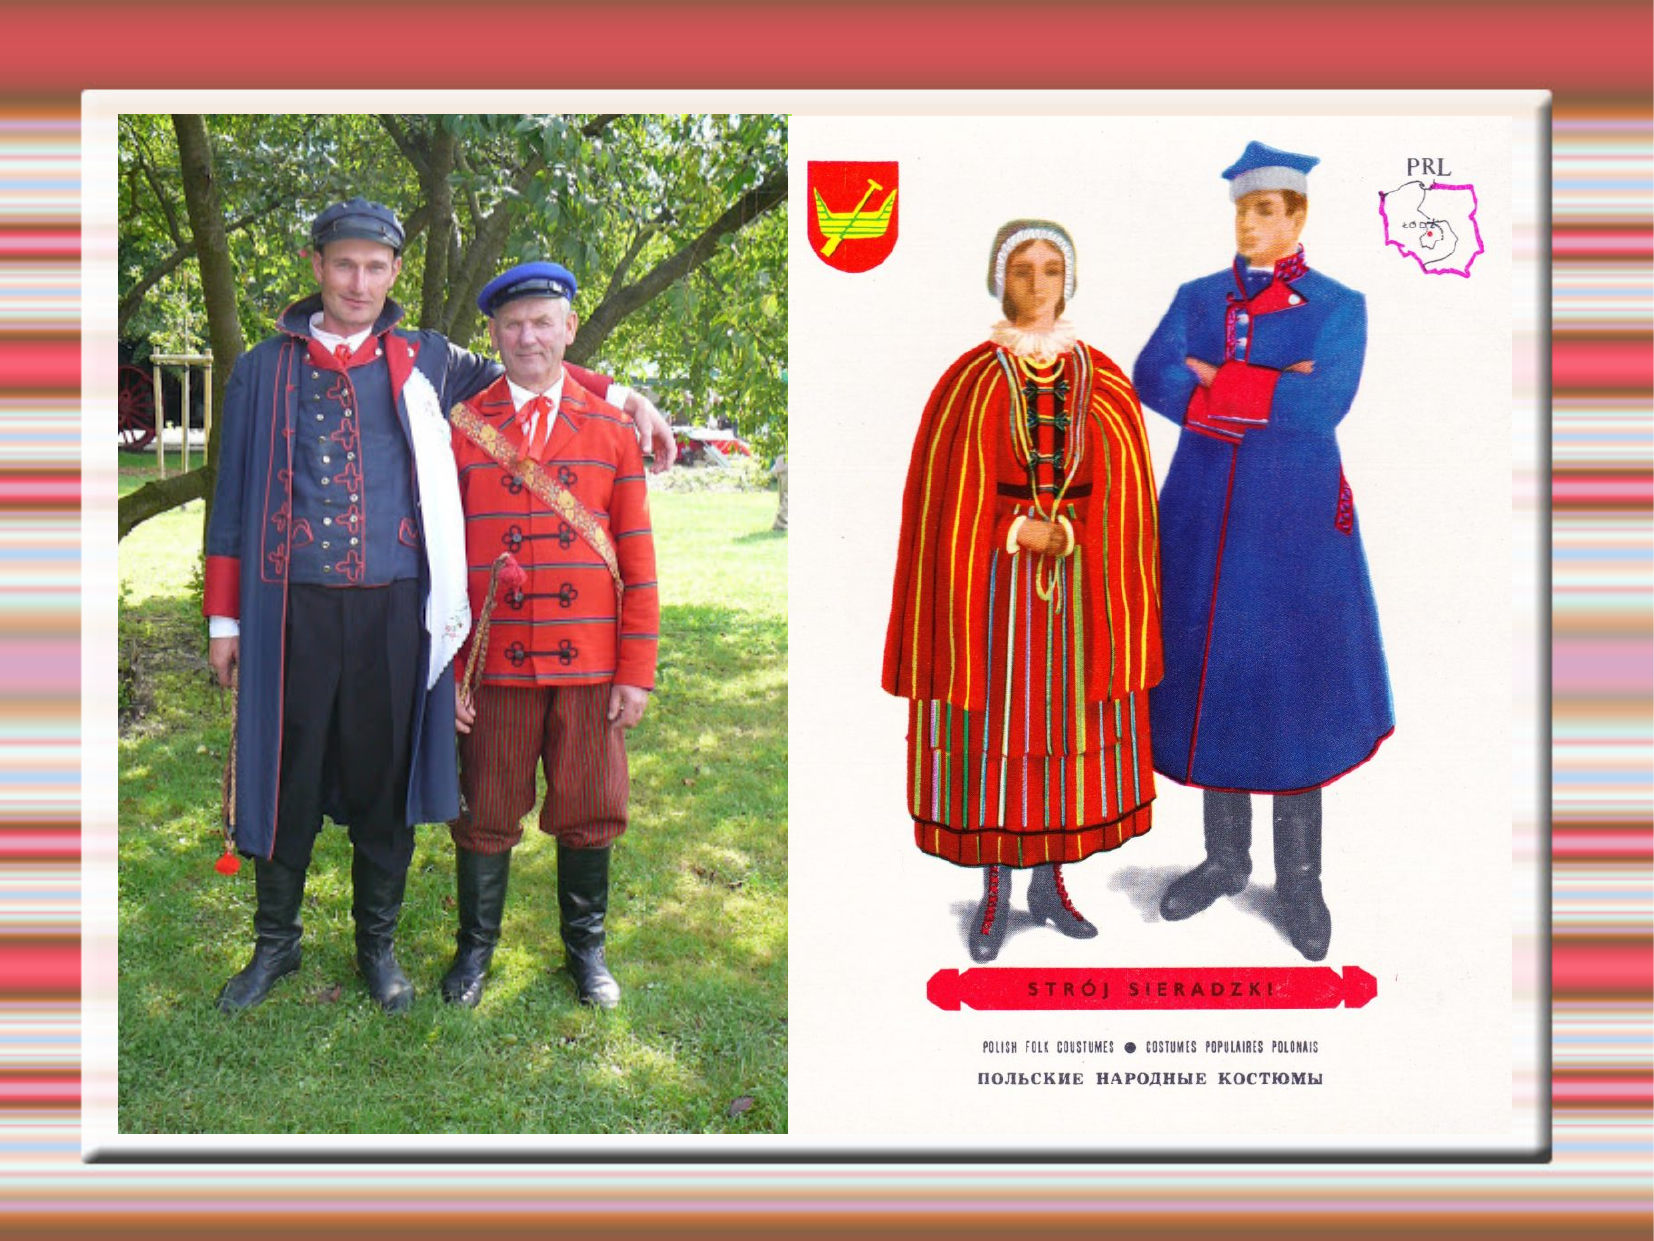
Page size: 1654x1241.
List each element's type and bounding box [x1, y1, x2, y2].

picture [118, 114, 1512, 1134]
